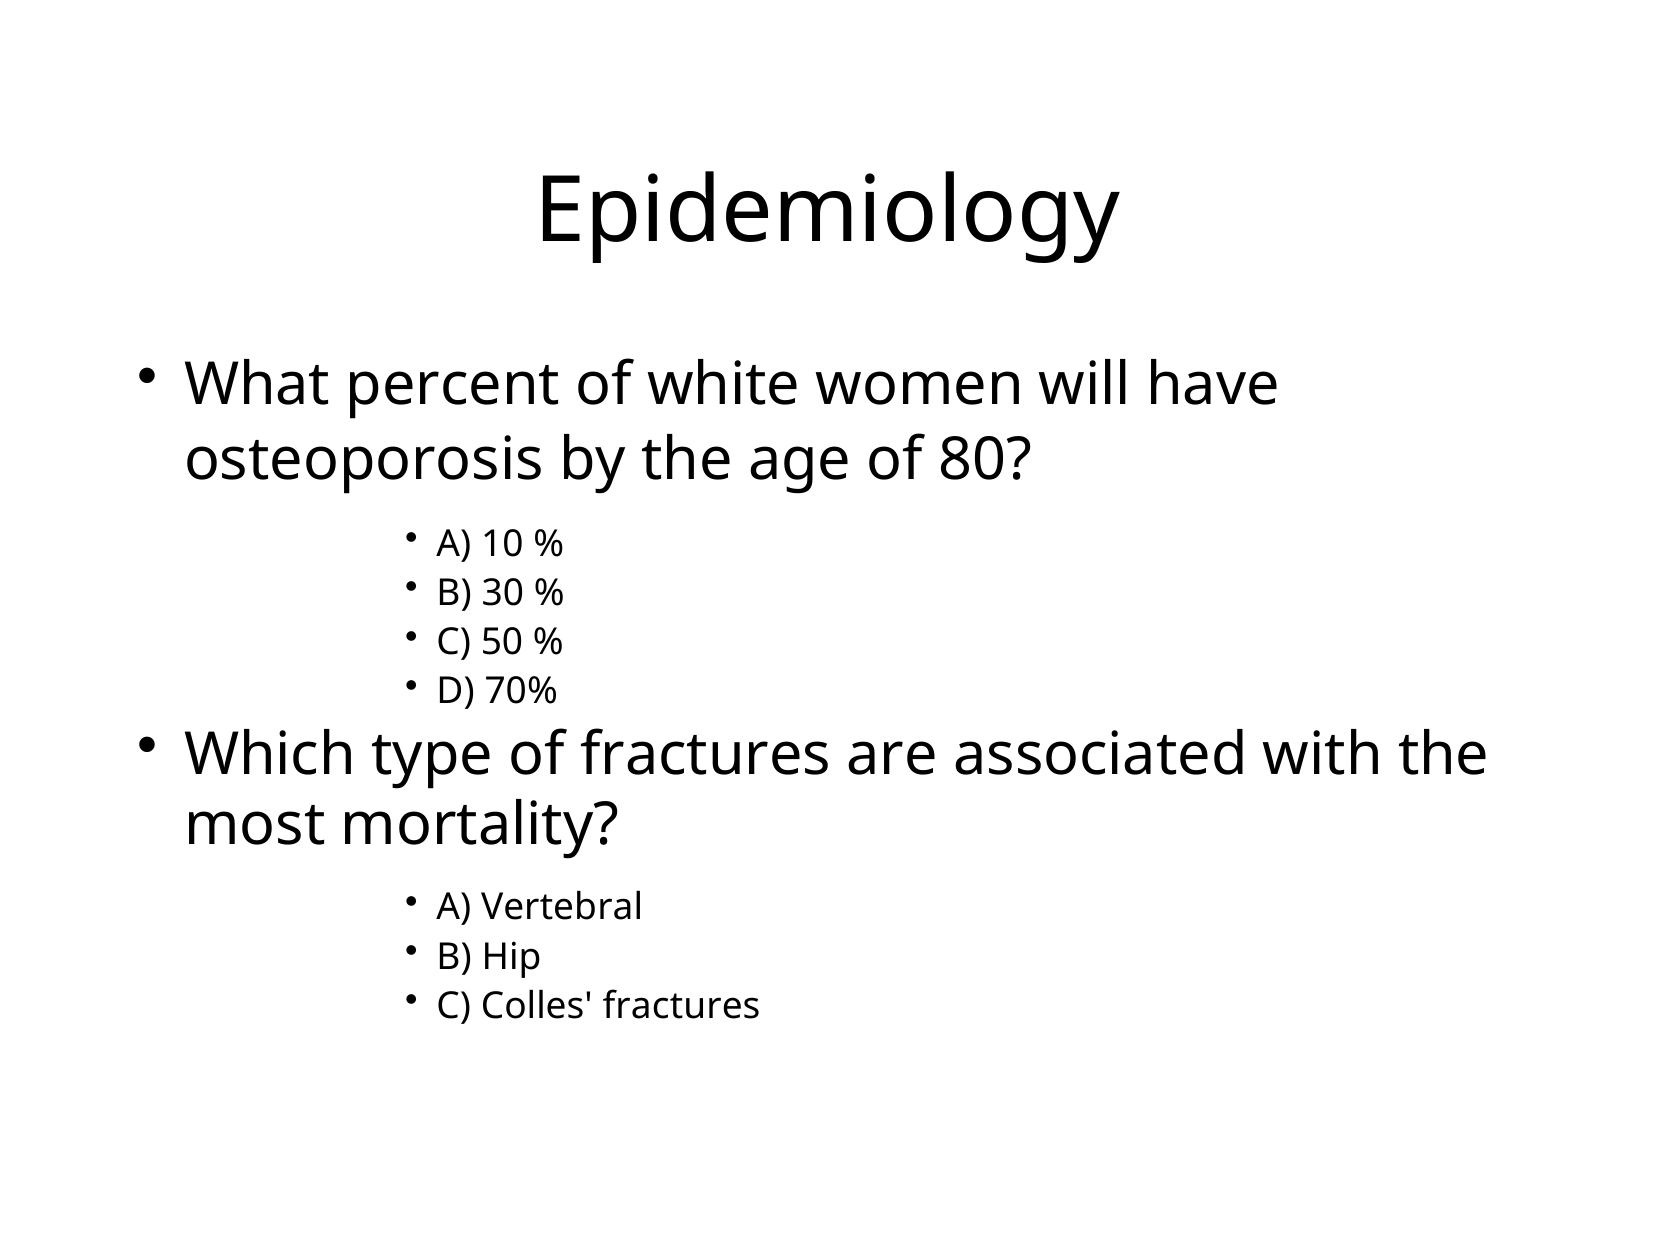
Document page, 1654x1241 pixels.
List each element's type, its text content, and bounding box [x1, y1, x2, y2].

list What percent of white women will have osteoporosis by the age of 80? A) 10 % B) 30 % C) 50 % D) 70% Which type of fractures are associated with the most mortality? A) Vertebral B) Hip C) Colles' fractures [121, 344, 1534, 1033]
title Epidemiology [121, 155, 1534, 258]
